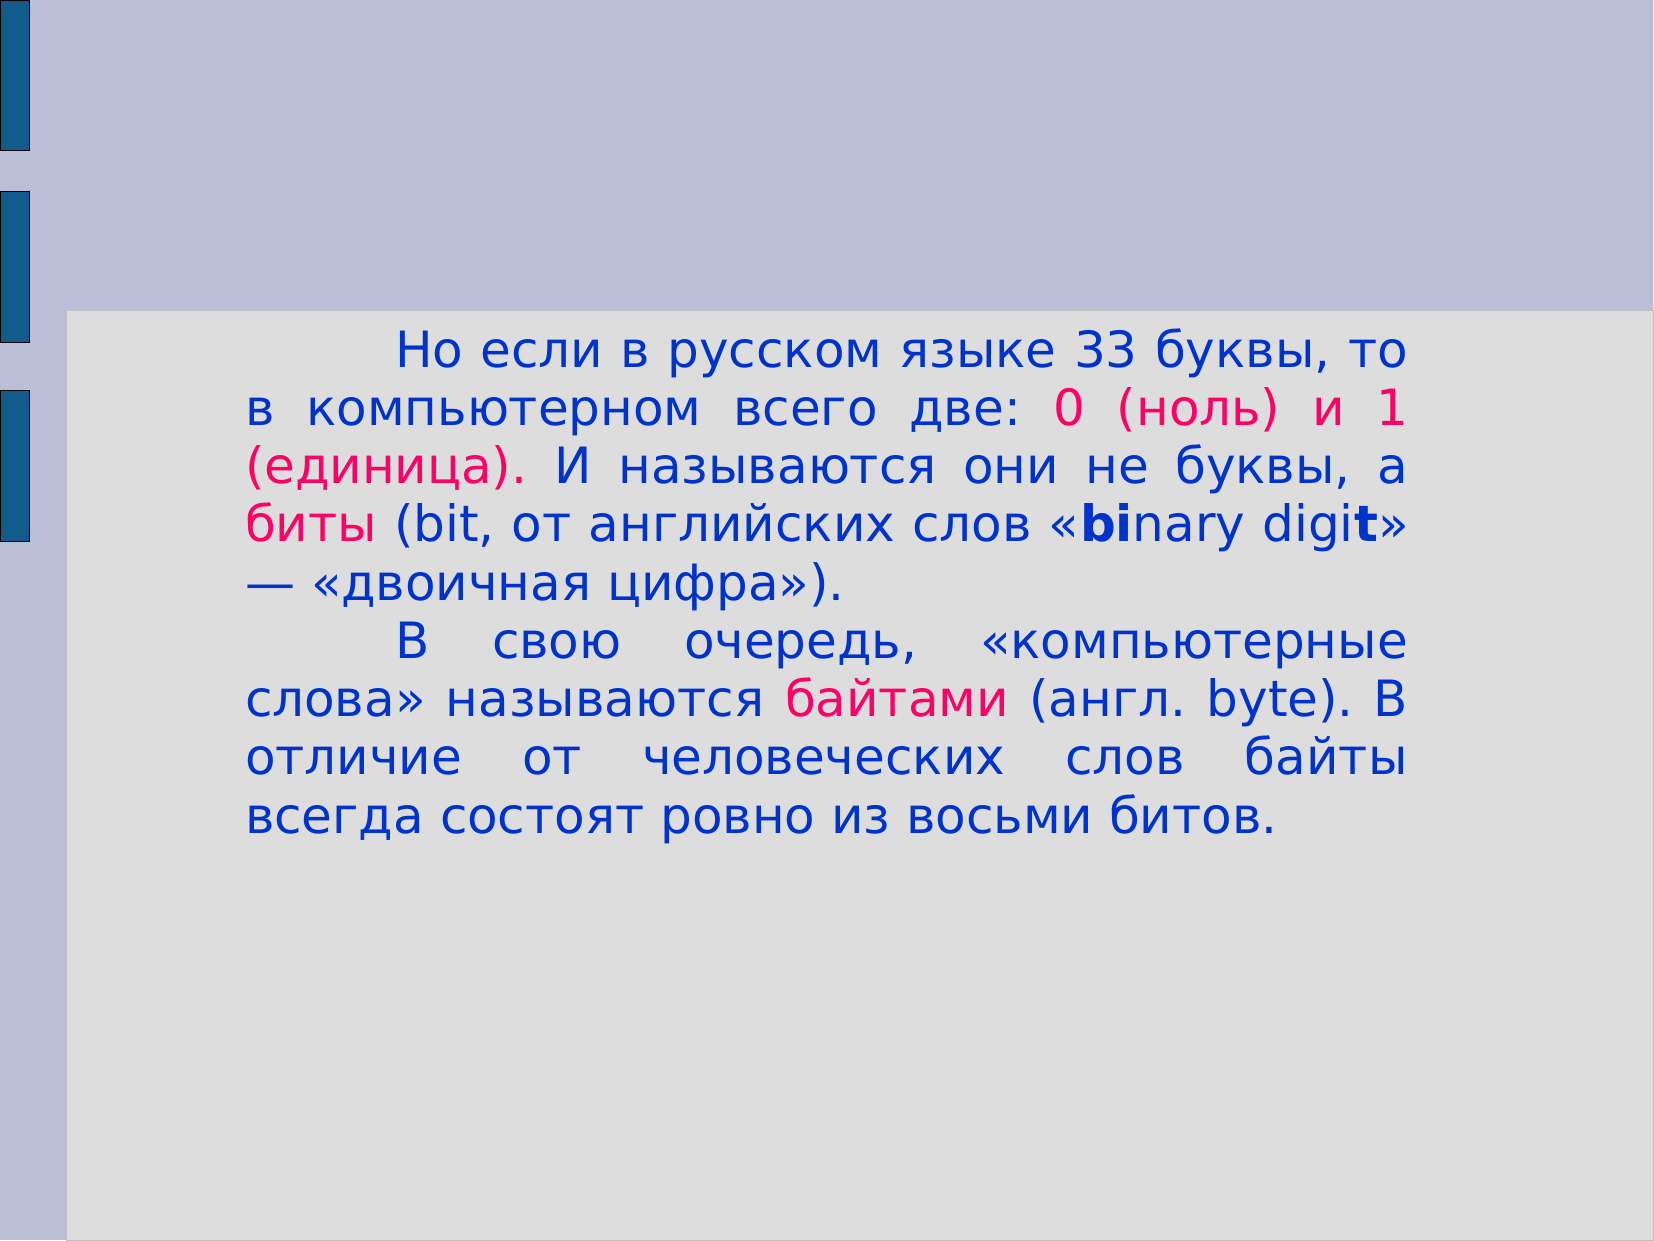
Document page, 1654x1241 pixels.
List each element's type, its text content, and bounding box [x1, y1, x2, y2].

text_box Но если в русском языке 33 буквы, то в компьютерном всего две: 0 (ноль) и 1 (единица). И называются они не буквы, а биты (bit, от английских слов «binary digit» — «двоичная цифра»). В свою очередь, «компьютерные слова» называются байтами (англ. byte). В отличие от человеческих слов байты всегда состоят ровно из восьми битов. [230, 254, 1424, 853]
